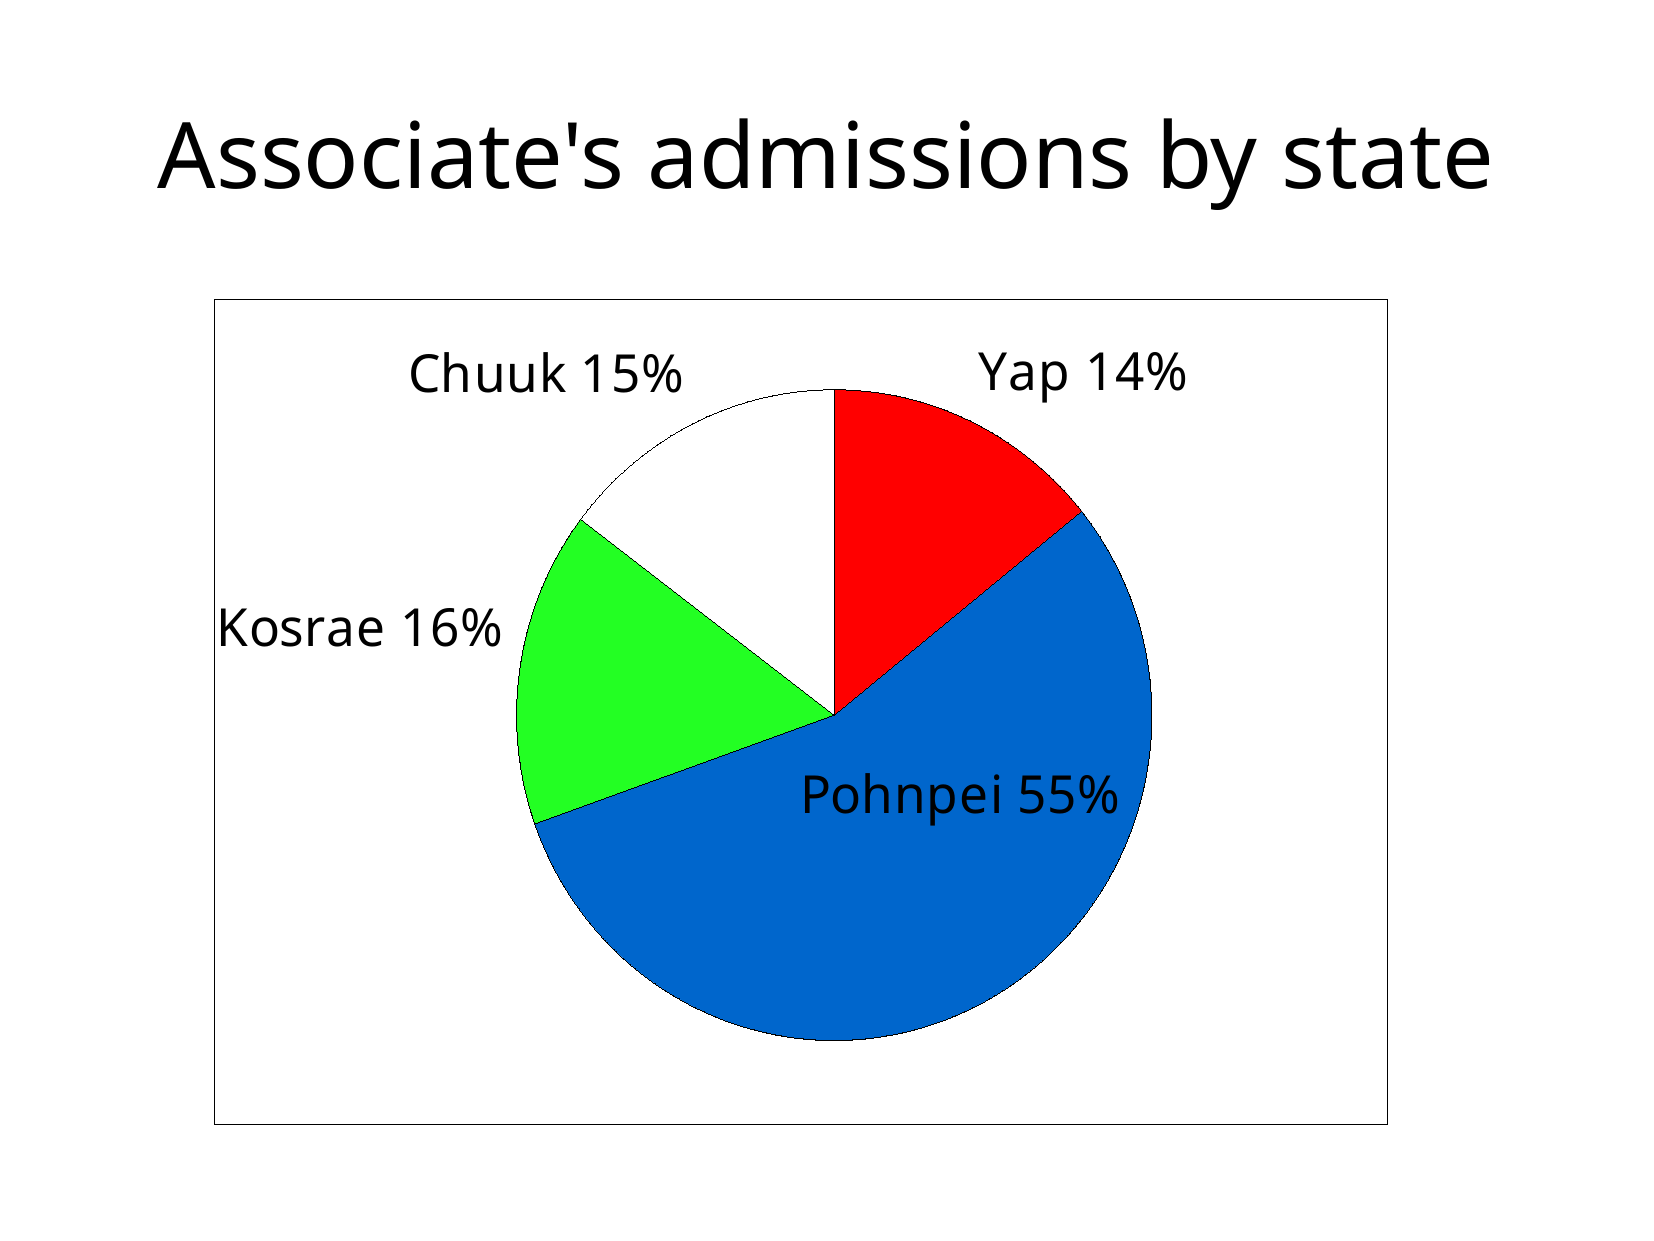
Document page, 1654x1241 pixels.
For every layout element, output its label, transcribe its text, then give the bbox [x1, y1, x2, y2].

title Associate's admissions by state [82, 49, 1571, 257]
chart [214, 299, 1388, 1125]
